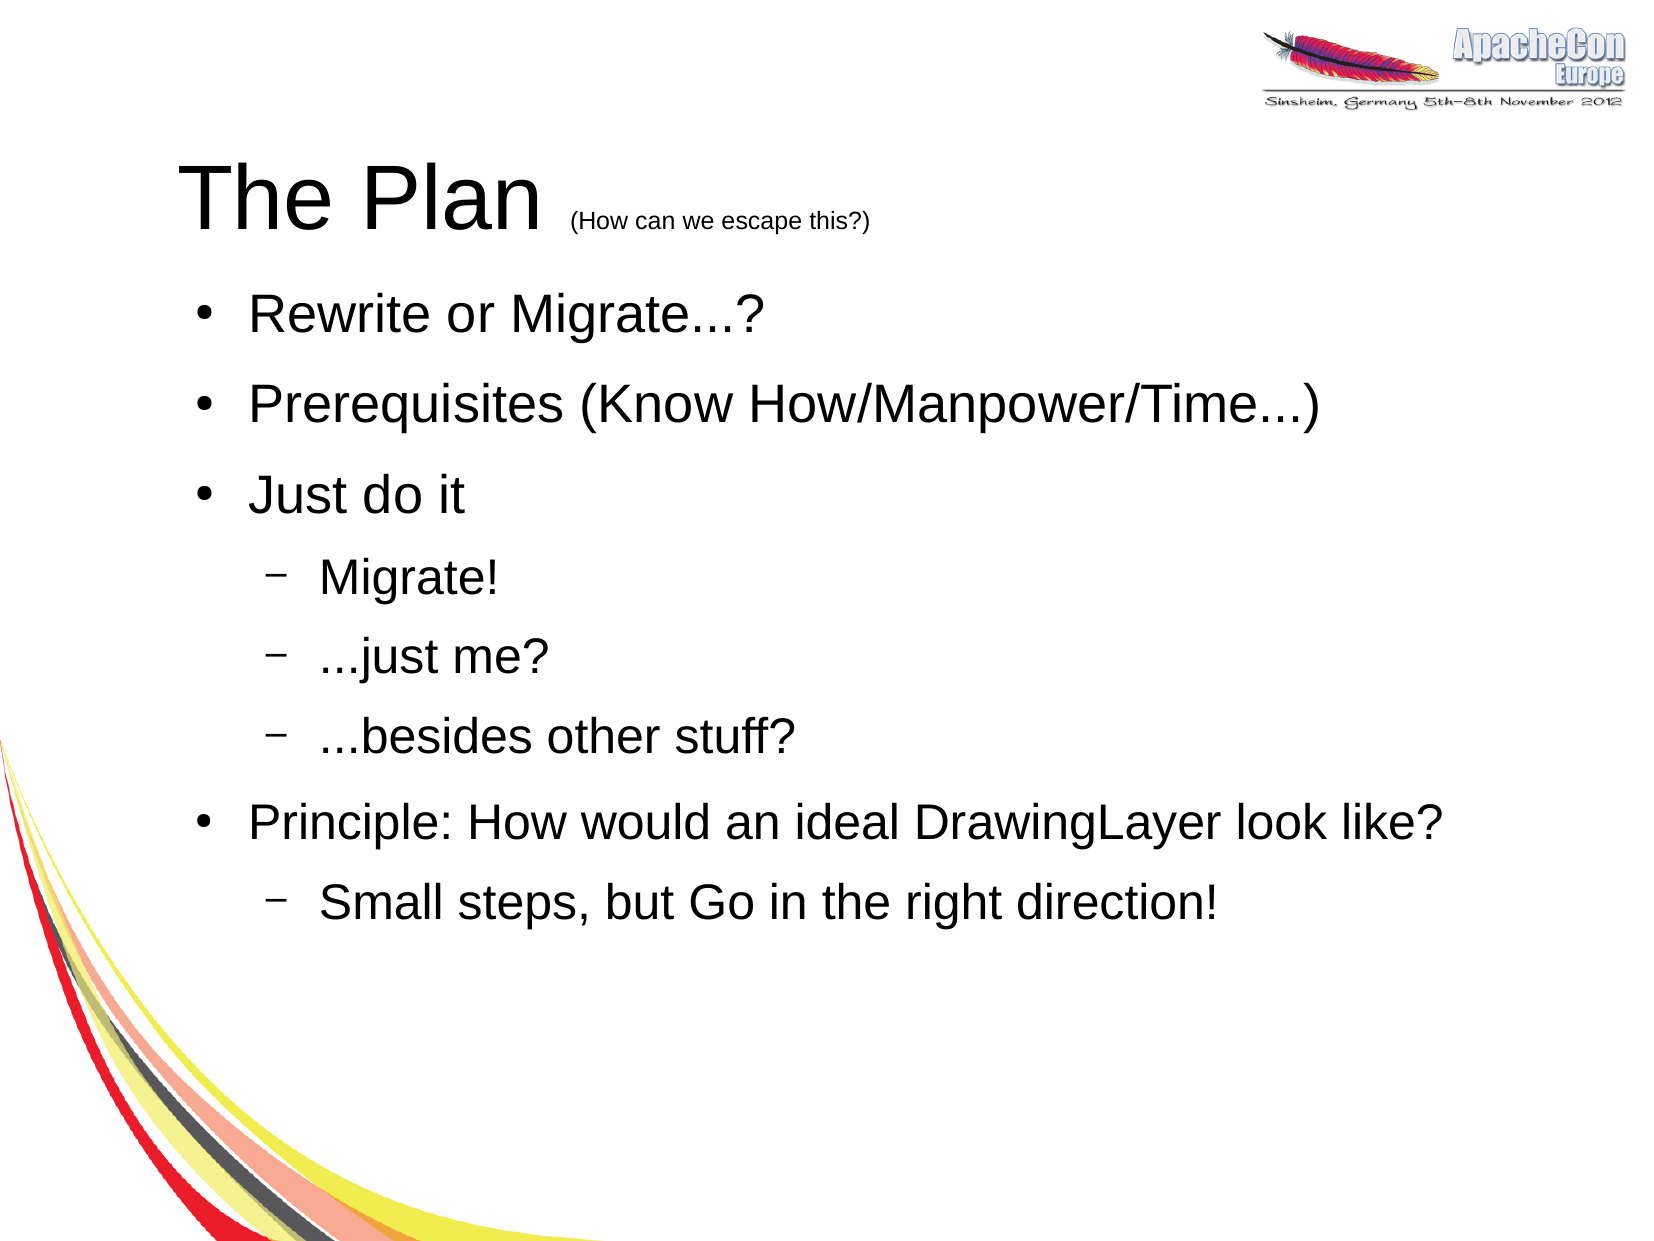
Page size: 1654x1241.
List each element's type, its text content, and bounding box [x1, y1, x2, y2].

title The Plan (How can we escape this?) [177, 146, 1536, 250]
picture [0, 0, 1654, 1241]
list Rewrite or Migrate...? Prerequisites (Know How/Manpower/Time...) Just do it Migrate! ...just me? ...besides other stuff? Principle: How would an ideal DrawingLayer look like? Small steps, but Go in the right direction! [177, 283, 1536, 990]
